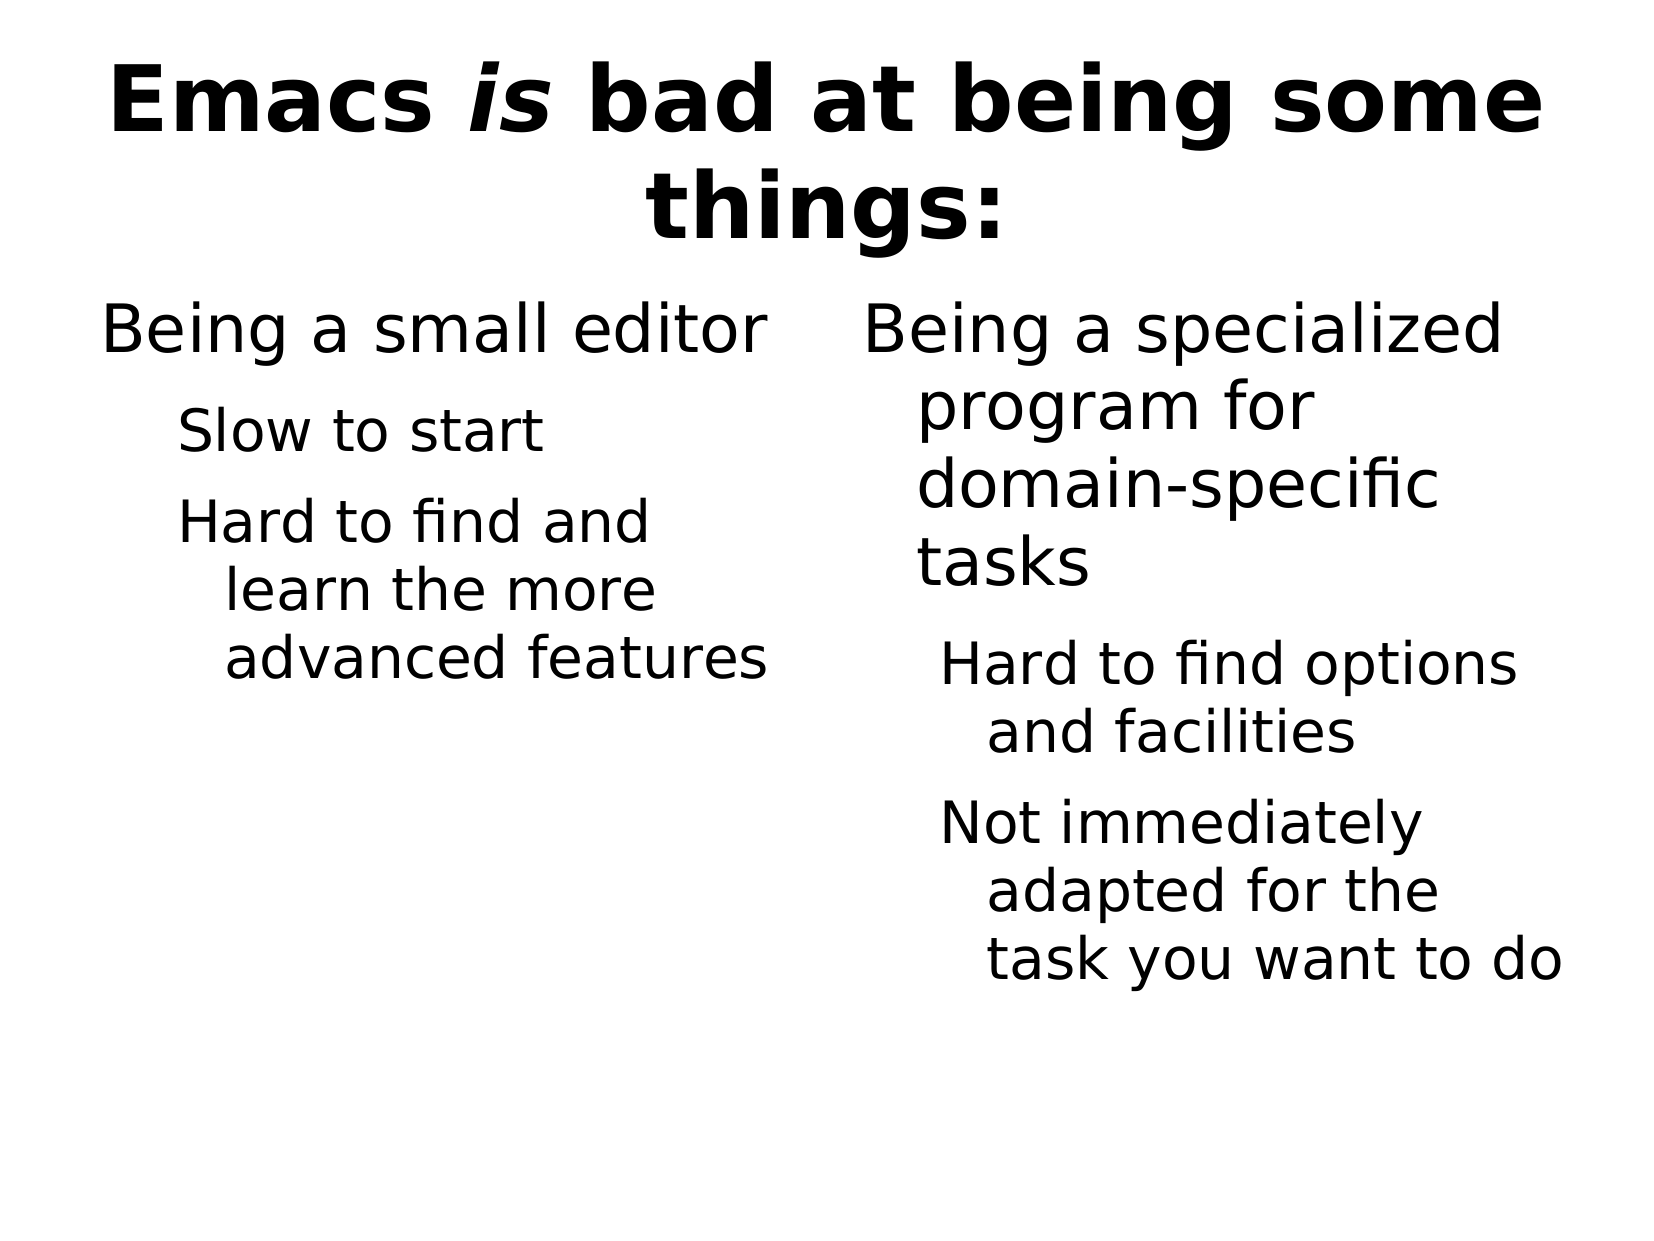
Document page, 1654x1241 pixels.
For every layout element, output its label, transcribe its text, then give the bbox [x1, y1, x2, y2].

list Being a specialized program for domain-specific tasks Hard to find options and facilities Not immediately adapted for the task you want to do [845, 290, 1572, 1109]
title Emacs is bad at being some things: [82, 45, 1571, 261]
list Being a small editor Slow to start Hard to find and learn the more advanced features [82, 290, 809, 1109]
